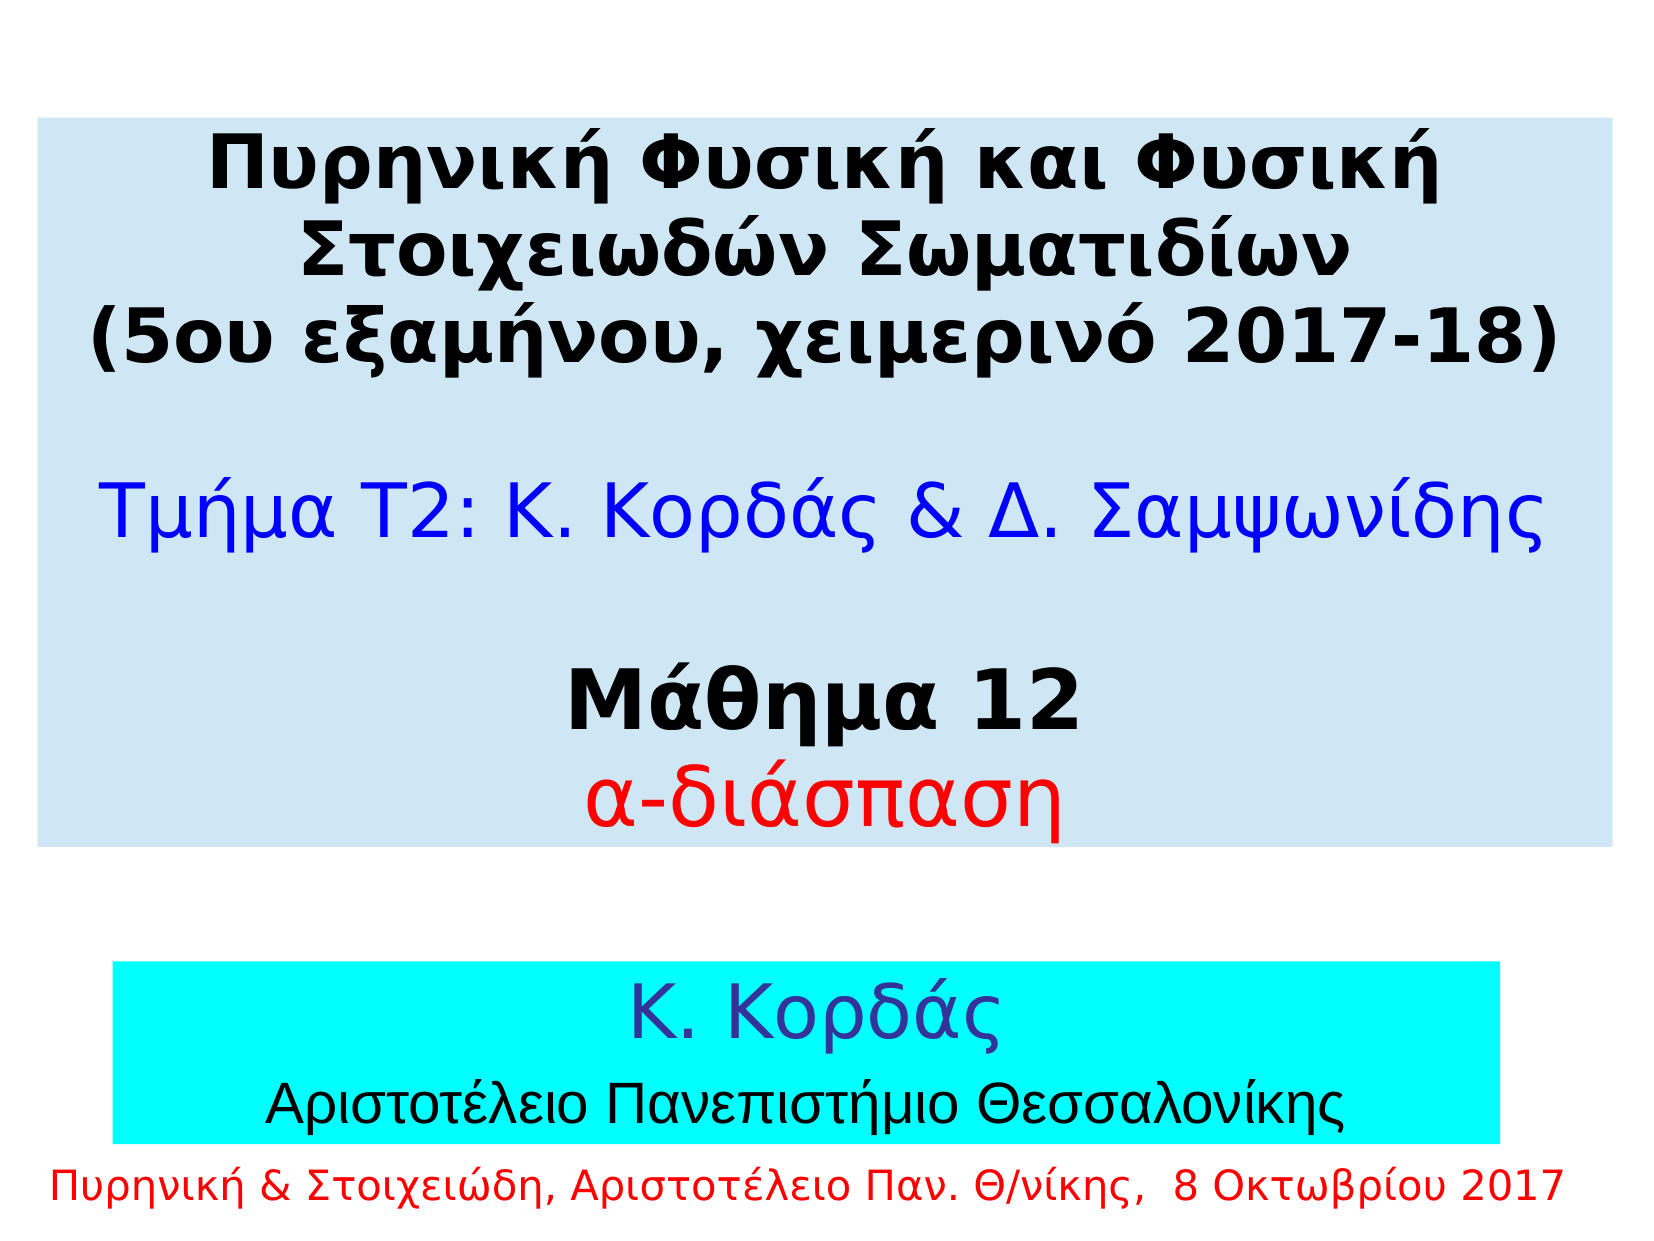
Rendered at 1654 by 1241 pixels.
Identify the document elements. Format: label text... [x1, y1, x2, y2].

title Πυρηνική Φυσική και Φυσική Στοιχειωδών Σωματιδίων (5ου εξαμήνου, χειμερινό 2017-18) Τμήμα T2: Κ. Κορδάς & Δ. Σαμψωνίδης Μάθημα 12 α-διάσπαση [37, 117, 1613, 847]
text_box Πυρηνική & Στοιχειώδη, Αριστοτέλειο Παν. Θ/νίκης, 8 Οκτωβρίου 2017 [33, 1154, 1583, 1219]
text_box Κ. Κορδάς Αριστοτέλειο Πανεπιστήμιο Θεσσαλονίκης [112, 961, 1501, 1145]
